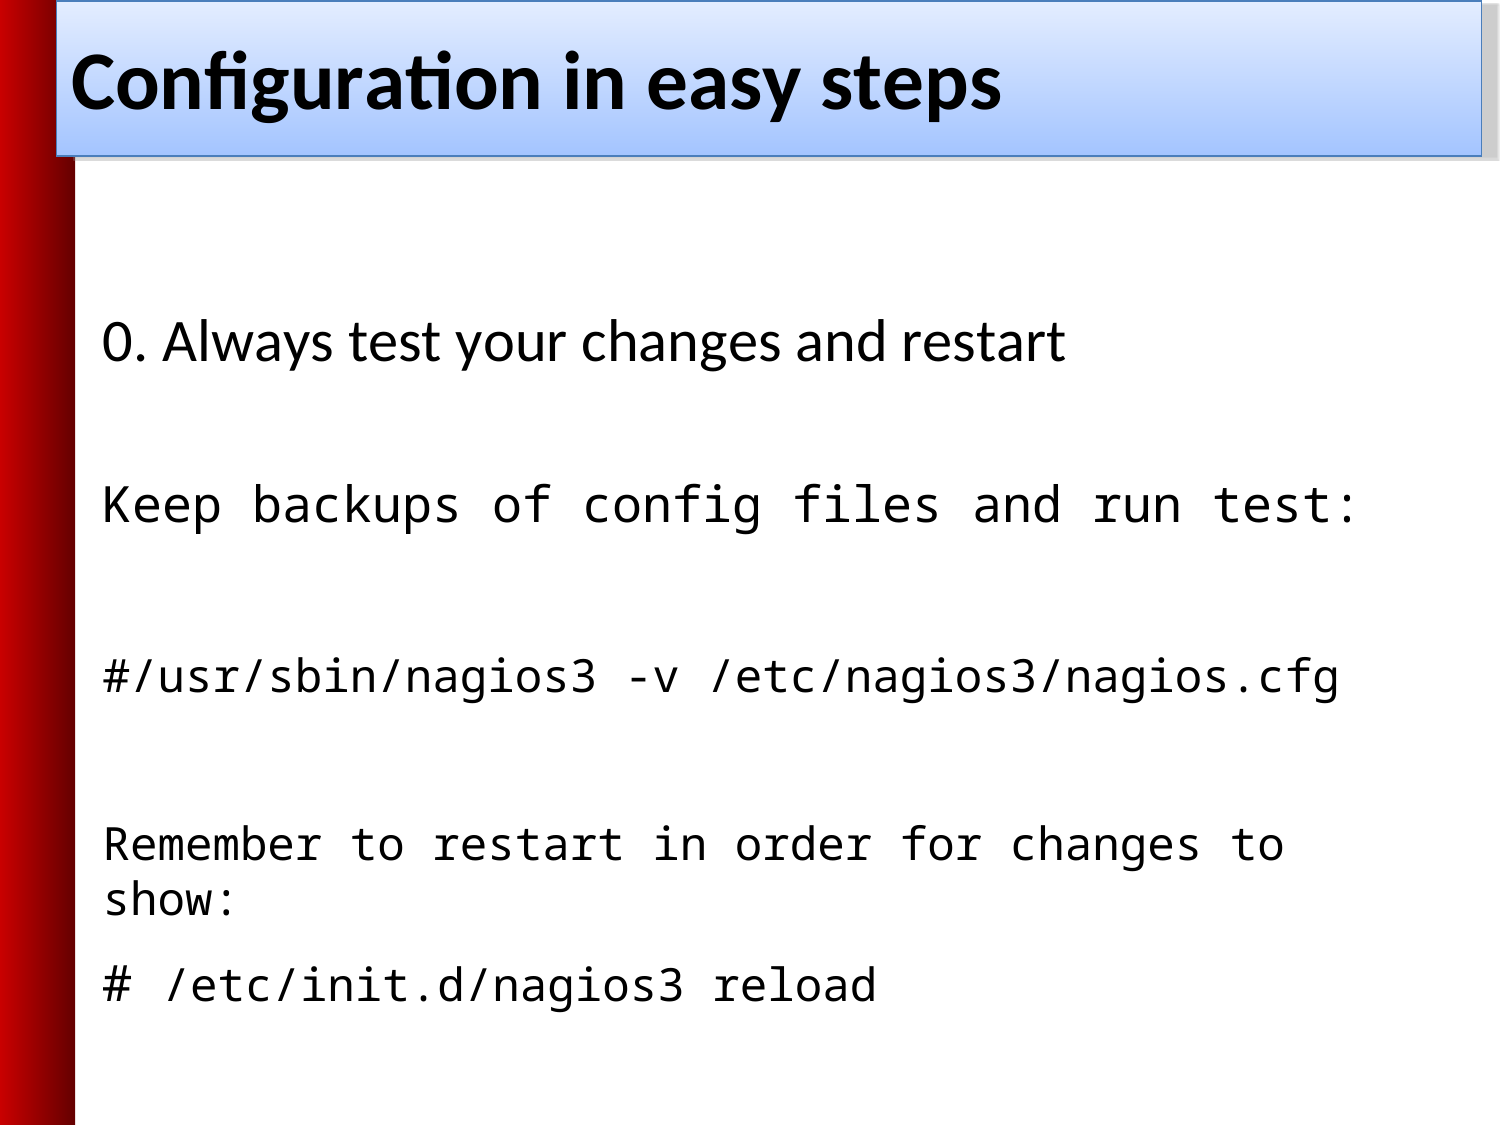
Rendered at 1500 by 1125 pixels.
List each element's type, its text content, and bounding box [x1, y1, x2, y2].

text_box 0. Always test your changes and restart Keep backups of config files and run test: #/usr/sbin/nagios3 -v /etc/nagios3/nagios.cfg Remember to restart in order for changes to show: # /etc/init.d/nagios3 reload [87, 197, 1438, 1086]
text_box Configuration in easy steps [56, 0, 1482, 157]
